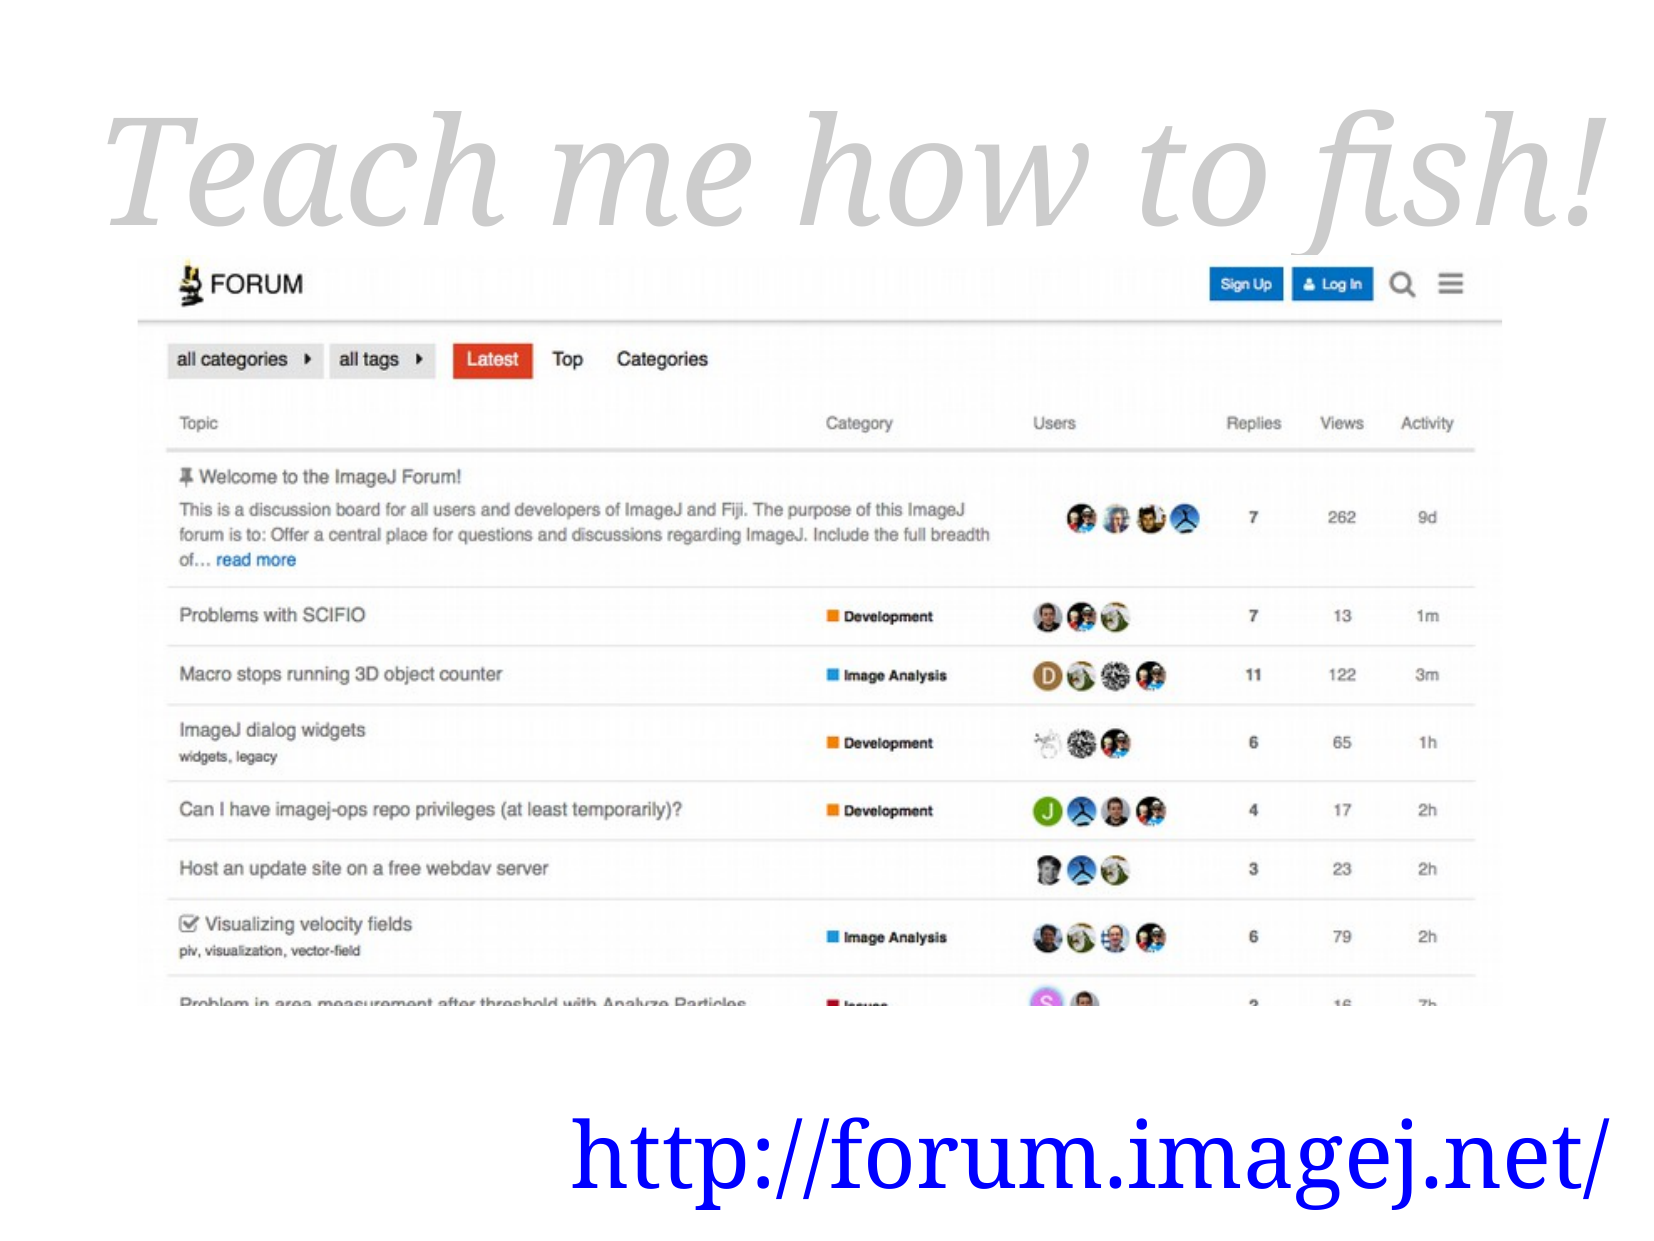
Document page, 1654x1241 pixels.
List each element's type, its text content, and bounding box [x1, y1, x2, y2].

picture [137, 255, 1503, 1006]
text_box Teach me how to fish! [81, 57, 1654, 405]
text_box http://forum.imagej.net/ [51, 1083, 1627, 1200]
